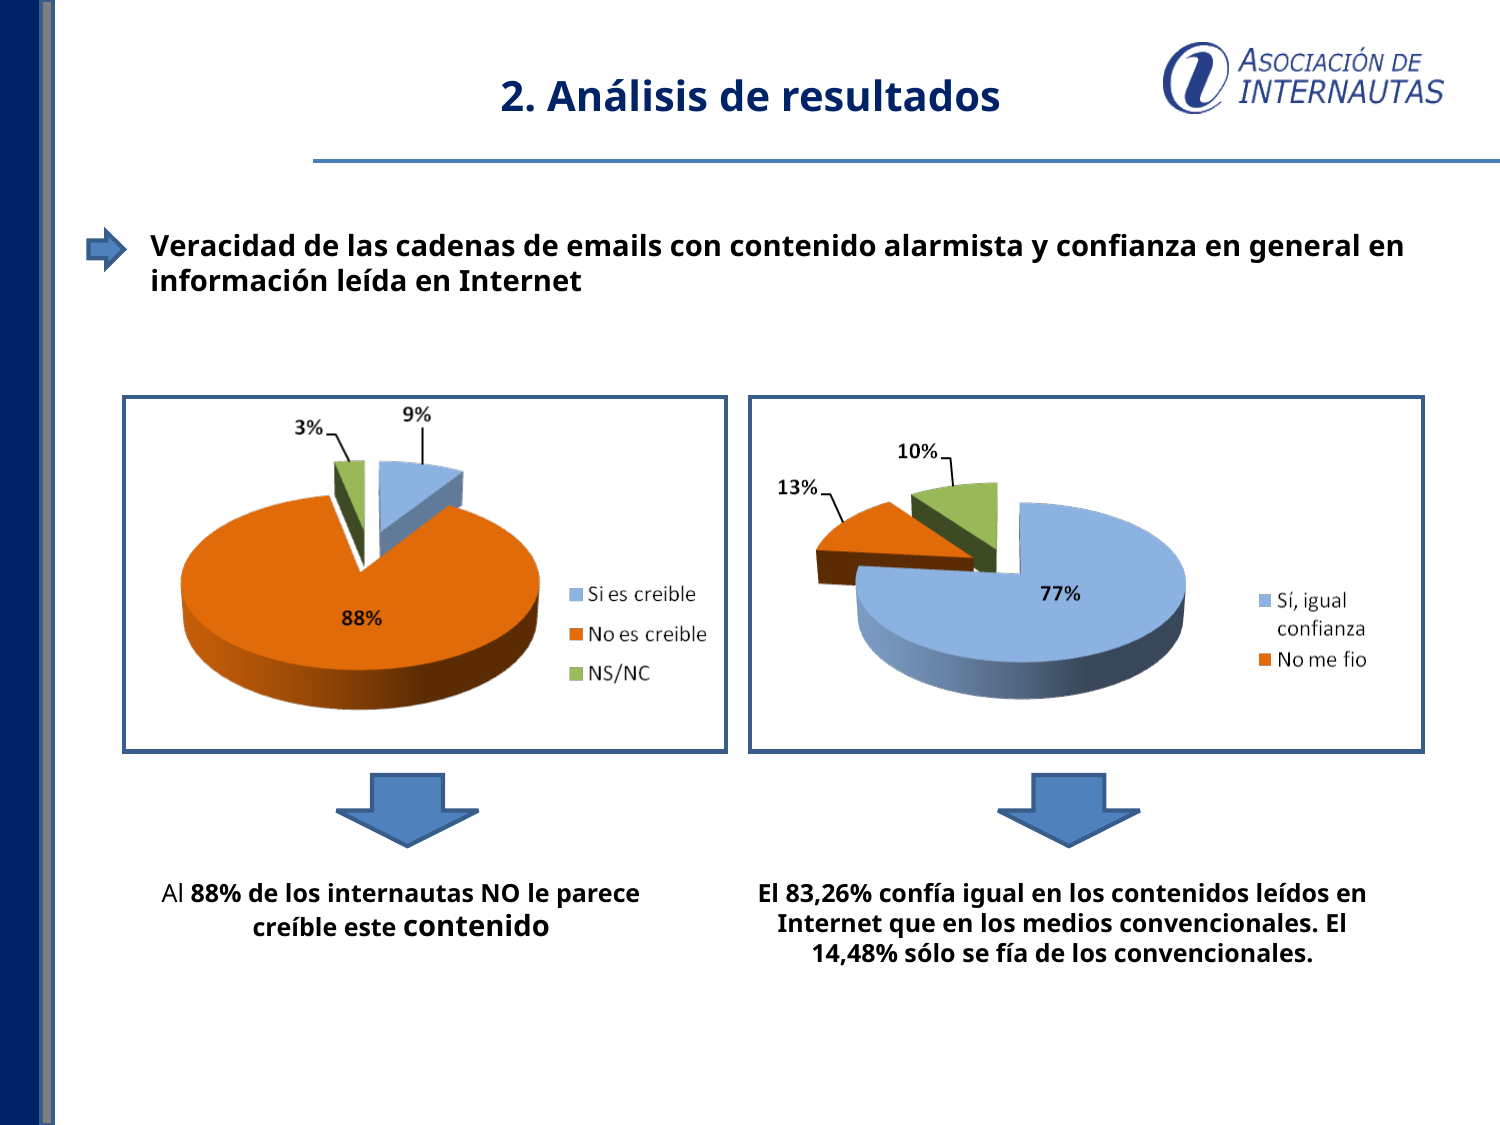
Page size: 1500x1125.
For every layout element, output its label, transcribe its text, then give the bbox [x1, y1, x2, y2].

text_box Veracidad de las cadenas de emails con contenido alarmista y confianza en general en información leída en Internet [135, 184, 1459, 305]
text_box [336, 774, 479, 847]
title 2. Análisis de resultados [123, 30, 1378, 159]
text_box El 83,26% confía igual en los contenidos leídos en Internet que en los medios convencionales. El 14,48% sólo se fía de los convencionales. [738, 869, 1388, 975]
text_box [88, 231, 125, 268]
picture [1378, 42, 1444, 114]
picture [56, 305, 1471, 881]
text_box Al 88% de los internautas NO le parece creíble este contenido [135, 869, 668, 950]
text_box [998, 774, 1140, 847]
